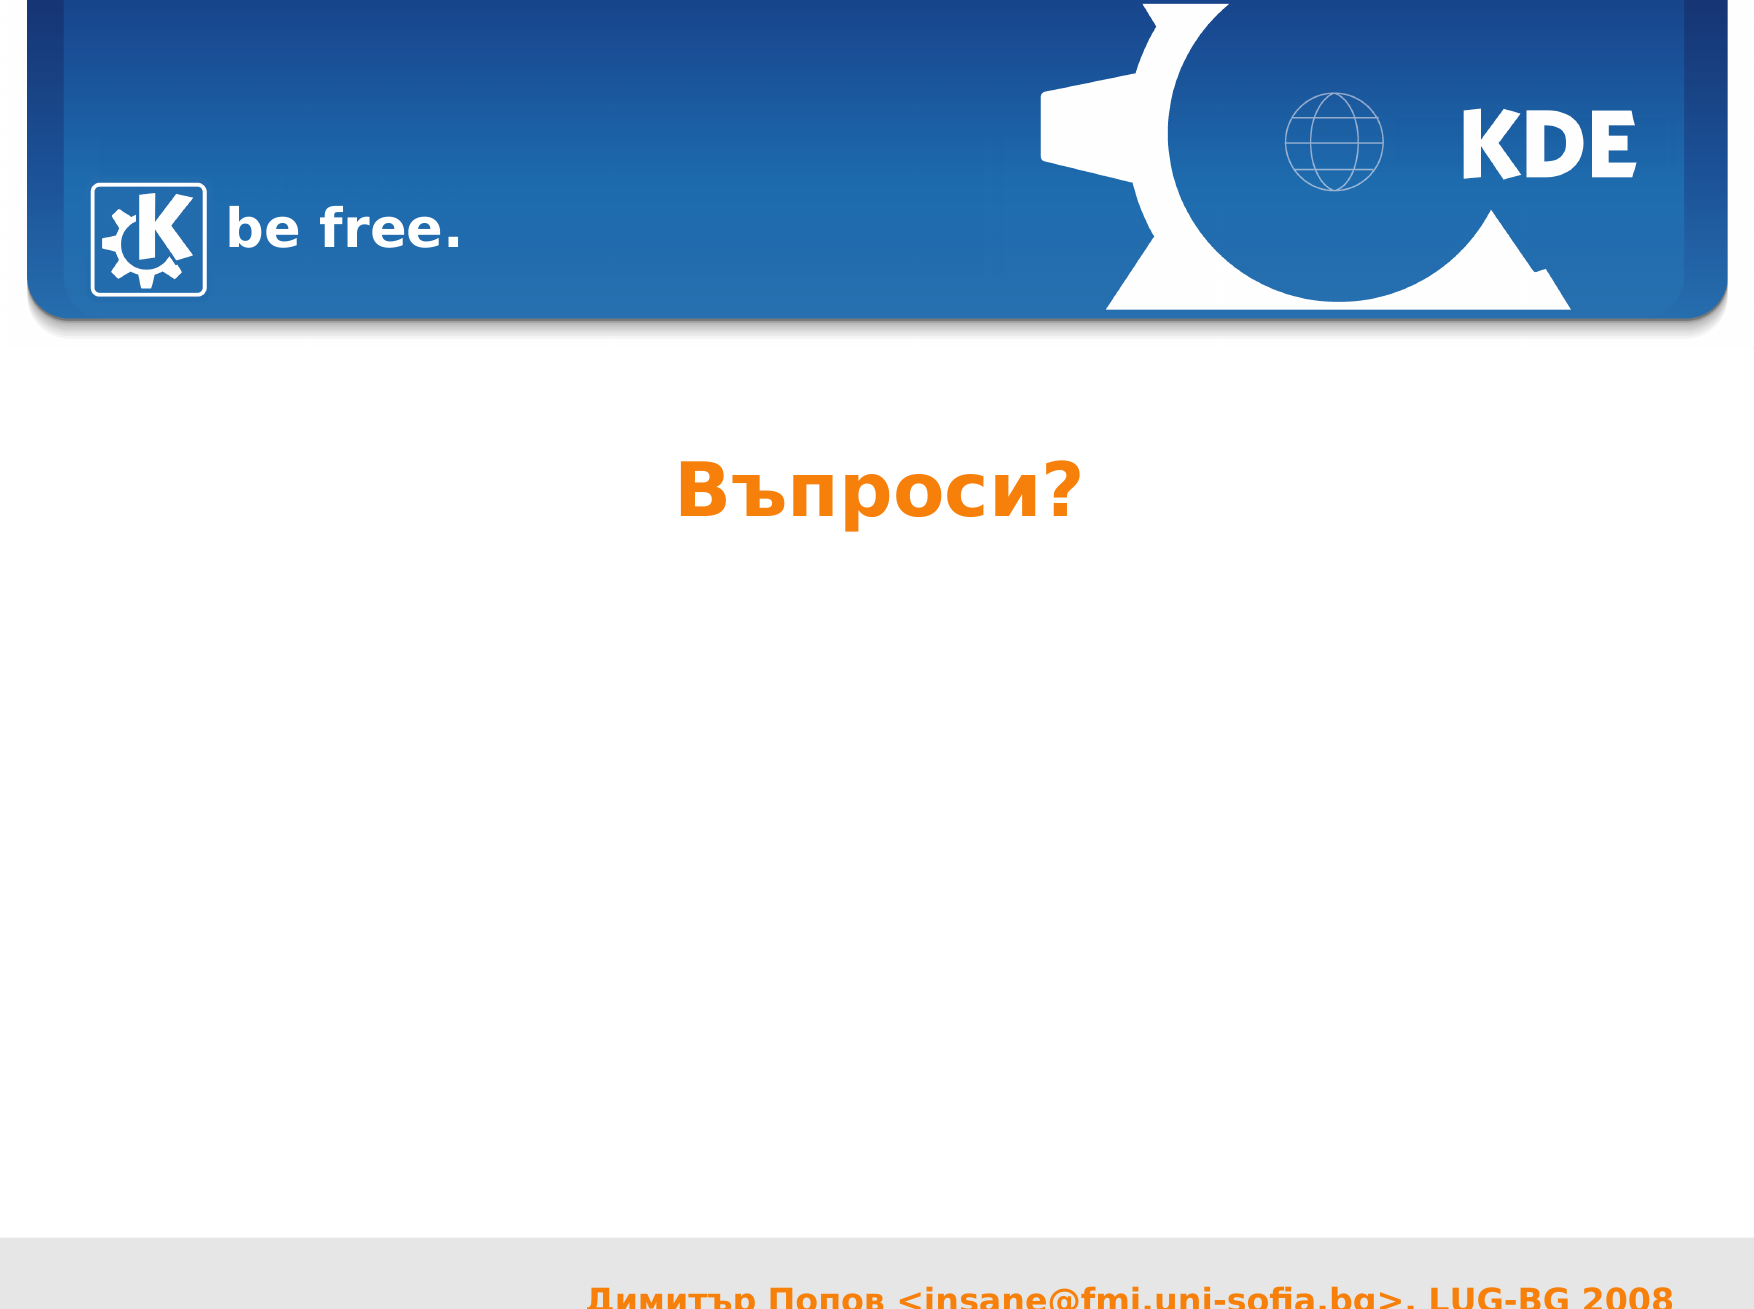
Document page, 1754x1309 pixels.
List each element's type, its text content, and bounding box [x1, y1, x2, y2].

text_box Въпроси? [123, 395, 1607, 499]
title be free. [225, 187, 1126, 271]
picture [0, 0, 1754, 349]
